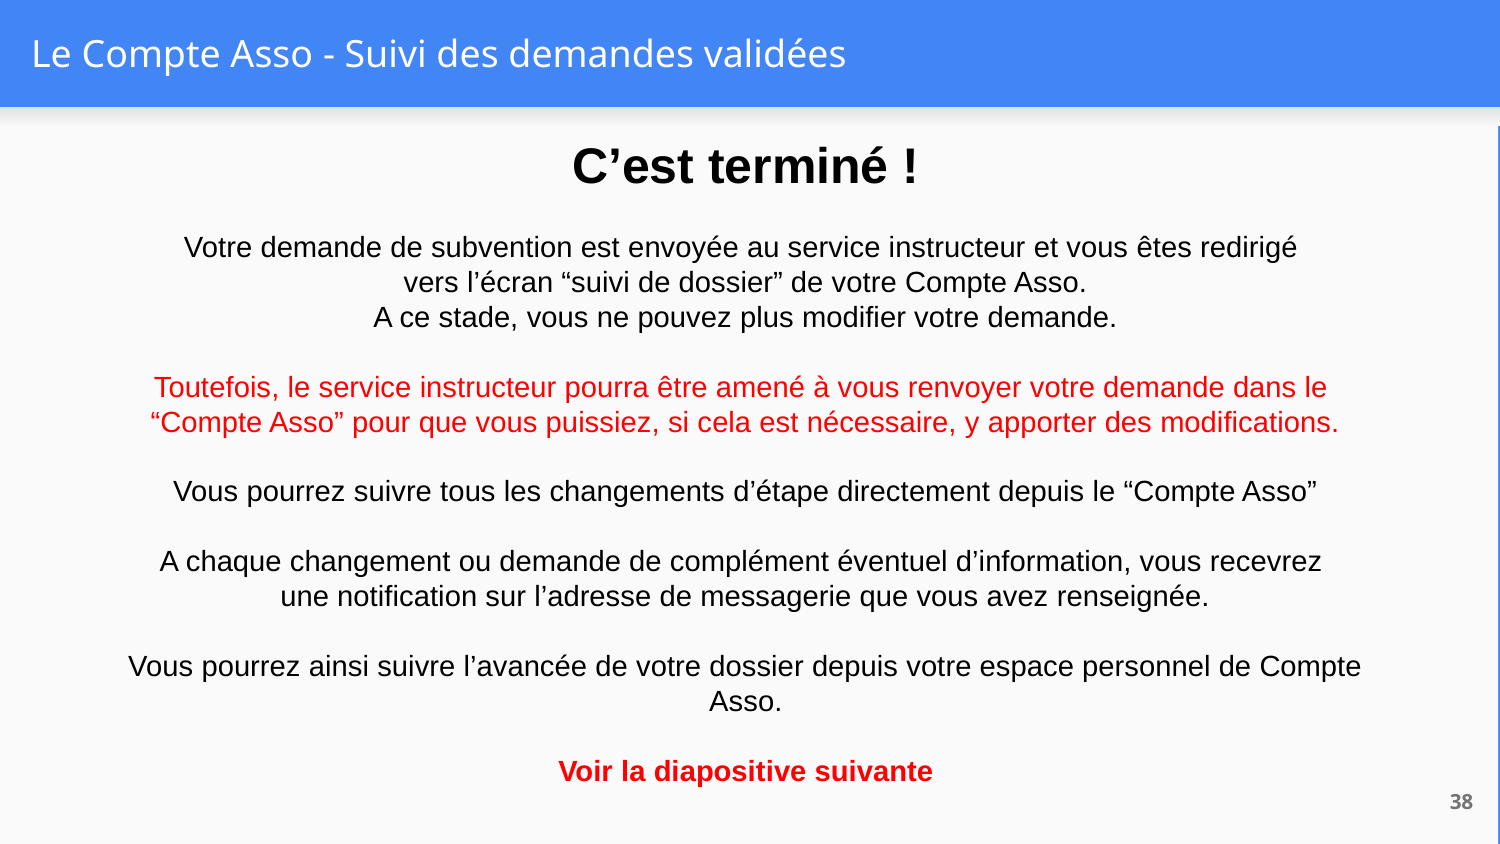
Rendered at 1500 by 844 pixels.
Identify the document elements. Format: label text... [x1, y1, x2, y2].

text_box C’est terminé ! Votre demande de subvention est envoyée au service instructeur et vous êtes redirigé vers l’écran “suivi de dossier” de votre Compte Asso. A ce stade, vous ne pouvez plus modifier votre demande. Toutefois, le service instructeur pourra être amené à vous renvoyer votre demande dans le “Compte Asso” pour que vous puissiez, si cela est nécessaire, y apporter des modifications. Vous pourrez suivre tous les changements d’étape directement depuis le “Compte Asso” A chaque changement ou demande de complément éventuel d’information, vous recevrez une notification sur l’adresse de messagerie que vous avez renseignée. Vous pourrez ainsi suivre l’avancée de votre dossier depuis votre espace personnel de Compte Asso. Voir la diapositive suivante [76, 118, 1416, 780]
slide_number <numéro> [1398, 770, 1489, 835]
title Le Compte Asso - Suivi des demandes validées [16, 2, 1464, 102]
